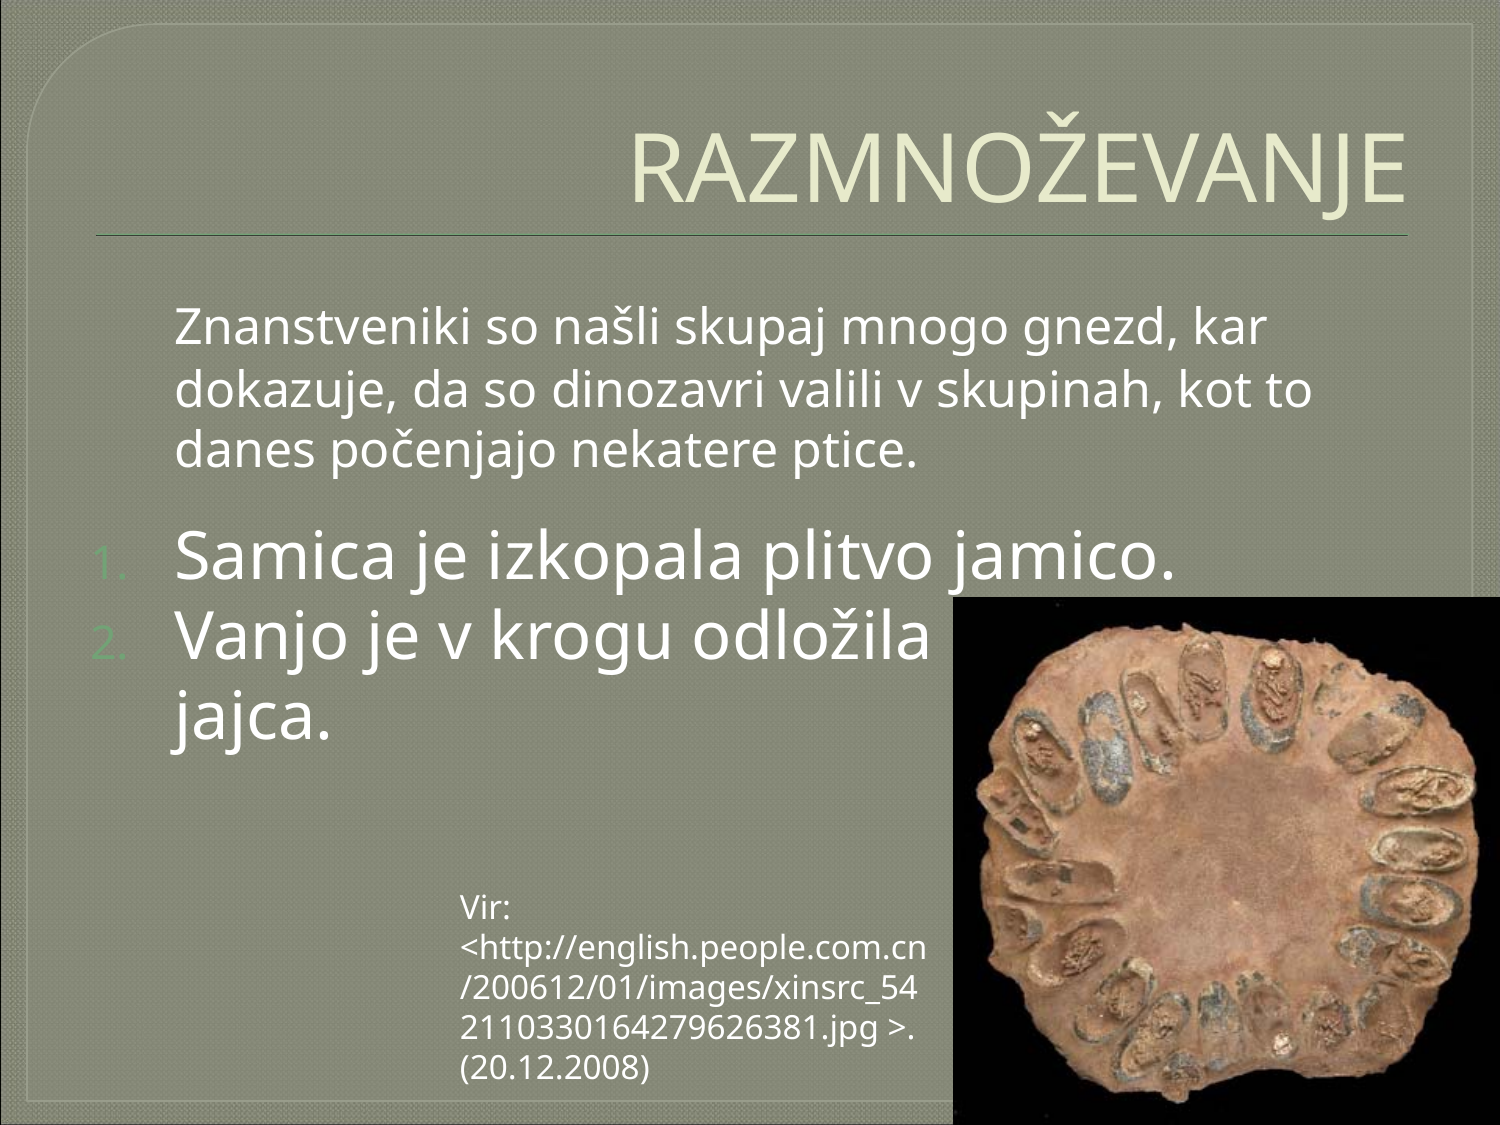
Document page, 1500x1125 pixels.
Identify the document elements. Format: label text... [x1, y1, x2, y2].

title RAZMNOŽEVANJE [75, 41, 1425, 230]
list Znanstveniki so našli skupaj mnogo gnezd, kar dokazuje, da so dinozavri valili v skupinah, kot to danes počenjajo nekatere ptice. Samica je izkopala plitvo jamico. Vanjo je v krogu odložila jajca. [75, 270, 1425, 1013]
picture [0, 0, 1500, 1125]
text_box Vir: <http://english.people.com.cn/200612/01/images/xinsrc_542110330164279626381.jpg >. (20.12.2008) [445, 878, 950, 1094]
